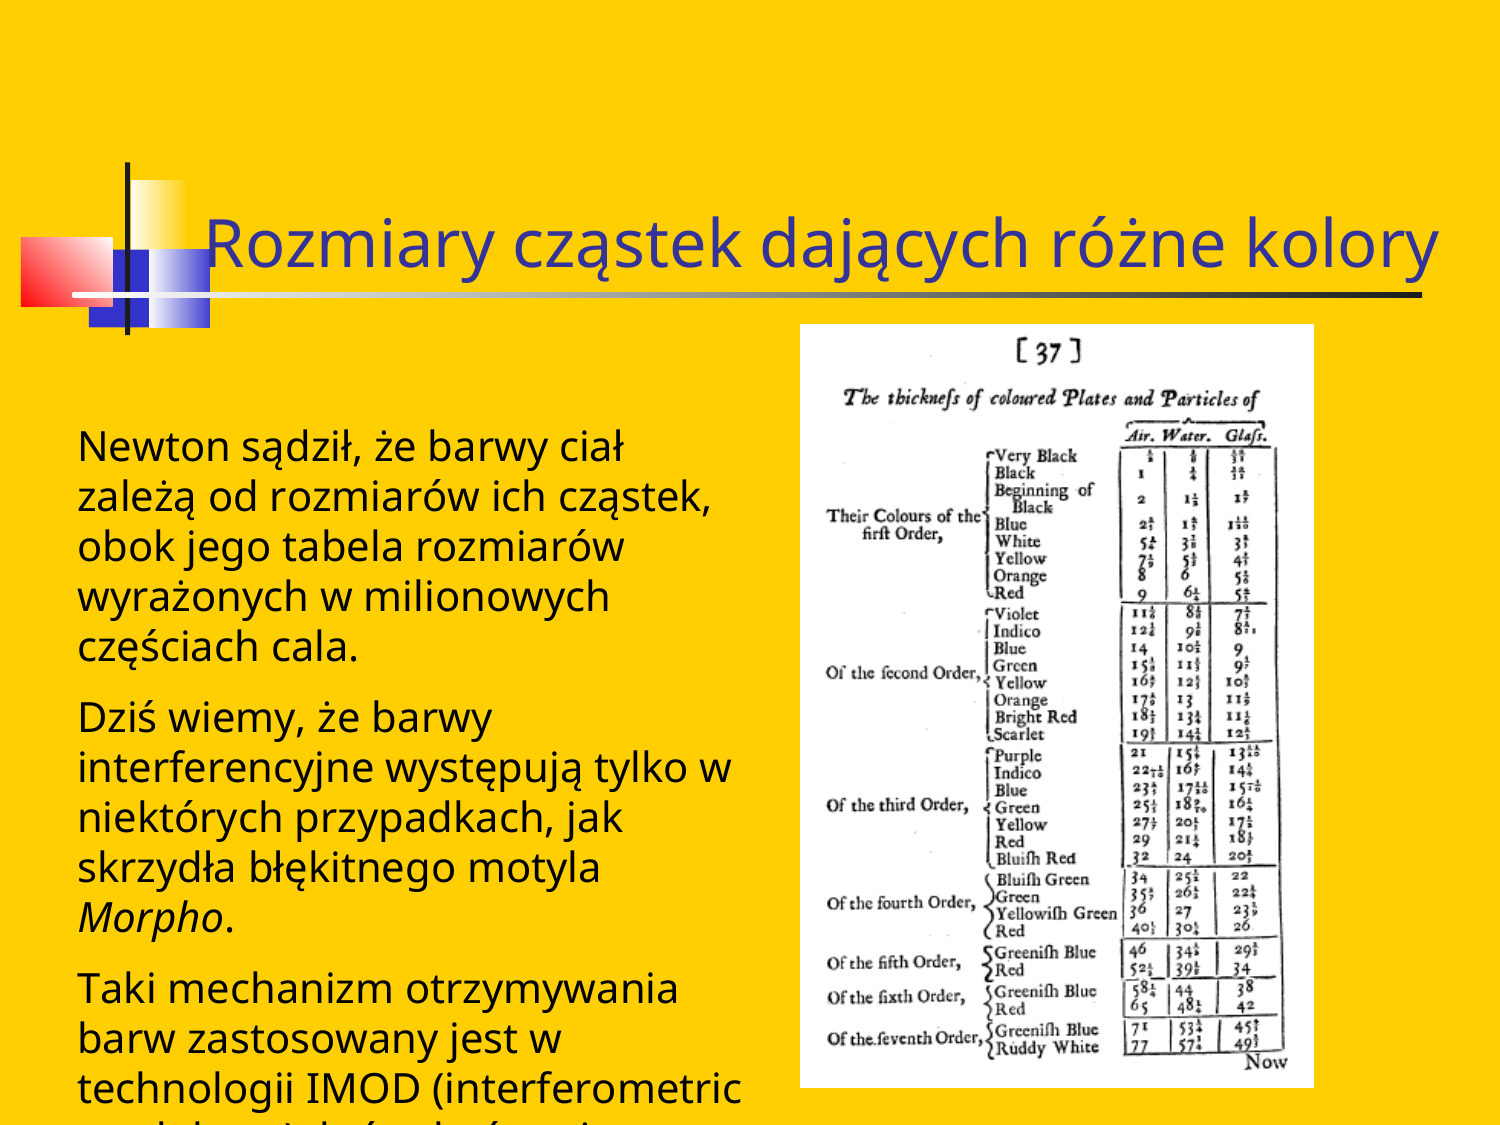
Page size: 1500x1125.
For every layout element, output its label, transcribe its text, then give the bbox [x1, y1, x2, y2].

title Rozmiary cząstek dających różne kolory [188, 101, 1468, 289]
text_box Newton sądził, że barwy ciał zależą od rozmiarów ich cząstek, obok jego tabela rozmiarów wyrażonych w milionowych częściach cala. Dziś wiemy, że barwy interferencyjne występują tylko w niektórych przypadkach, jak skrzydła błękitnego motyla Morpho. Taki mechanizm otrzymywania barw zastosowany jest w technologii IMOD (interferometric modulator), która być może zastąpi wyświetlacze LCD („Świat nauki” 1/2008) [62, 412, 763, 1125]
picture [800, 324, 1314, 1088]
